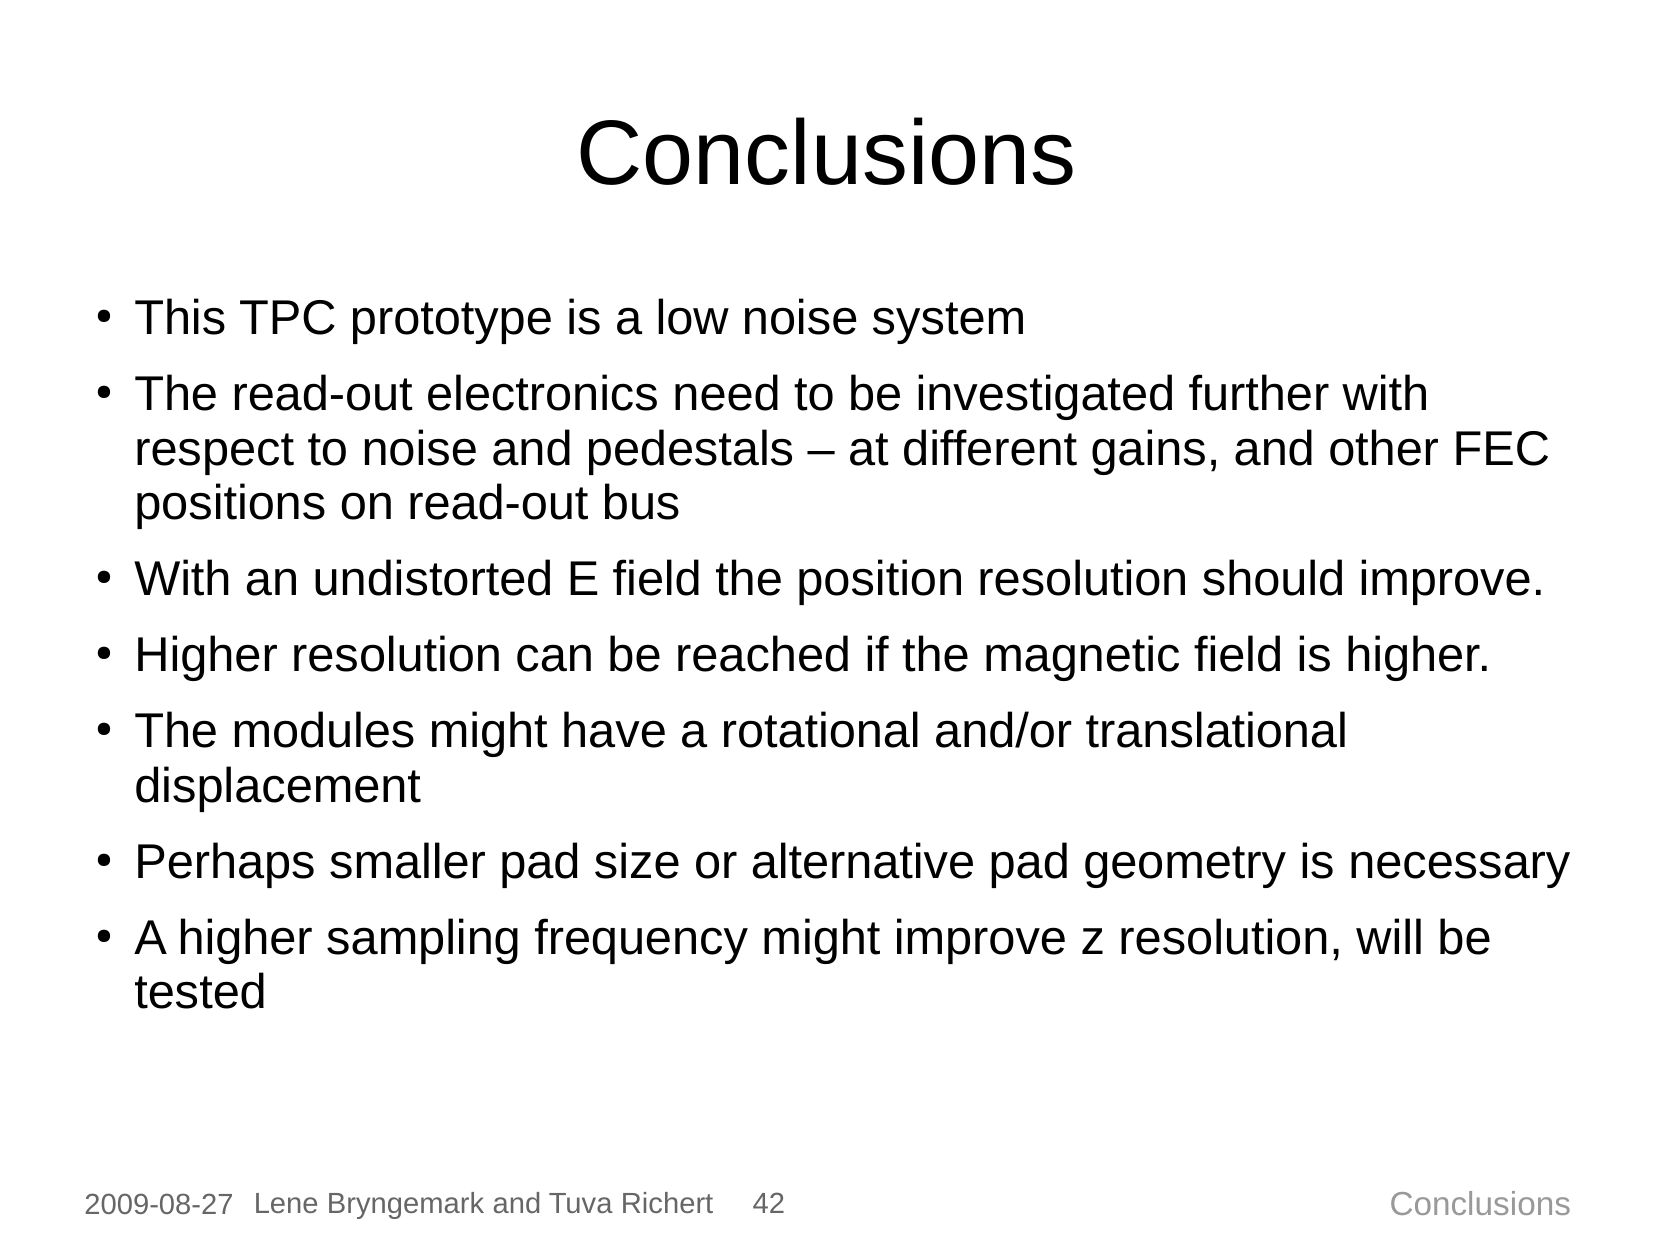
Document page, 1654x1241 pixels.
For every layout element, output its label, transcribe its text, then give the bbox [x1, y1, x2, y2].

list This TPC prototype is a low noise system The read-out electronics need to be investigated further with respect to noise and pedestals – at different gains, and other FEC positions on read-out bus With an undistorted E field the position resolution should improve. Higher resolution can be reached if the magnetic field is higher. The modules might have a rotational and/or translational displacement Perhaps smaller pad size or alternative pad geometry is necessary A higher sampling frequency might improve z resolution, will be tested [82, 290, 1571, 1109]
title Conclusions [82, 49, 1571, 257]
title Conclusions [83, 1177, 1572, 1232]
